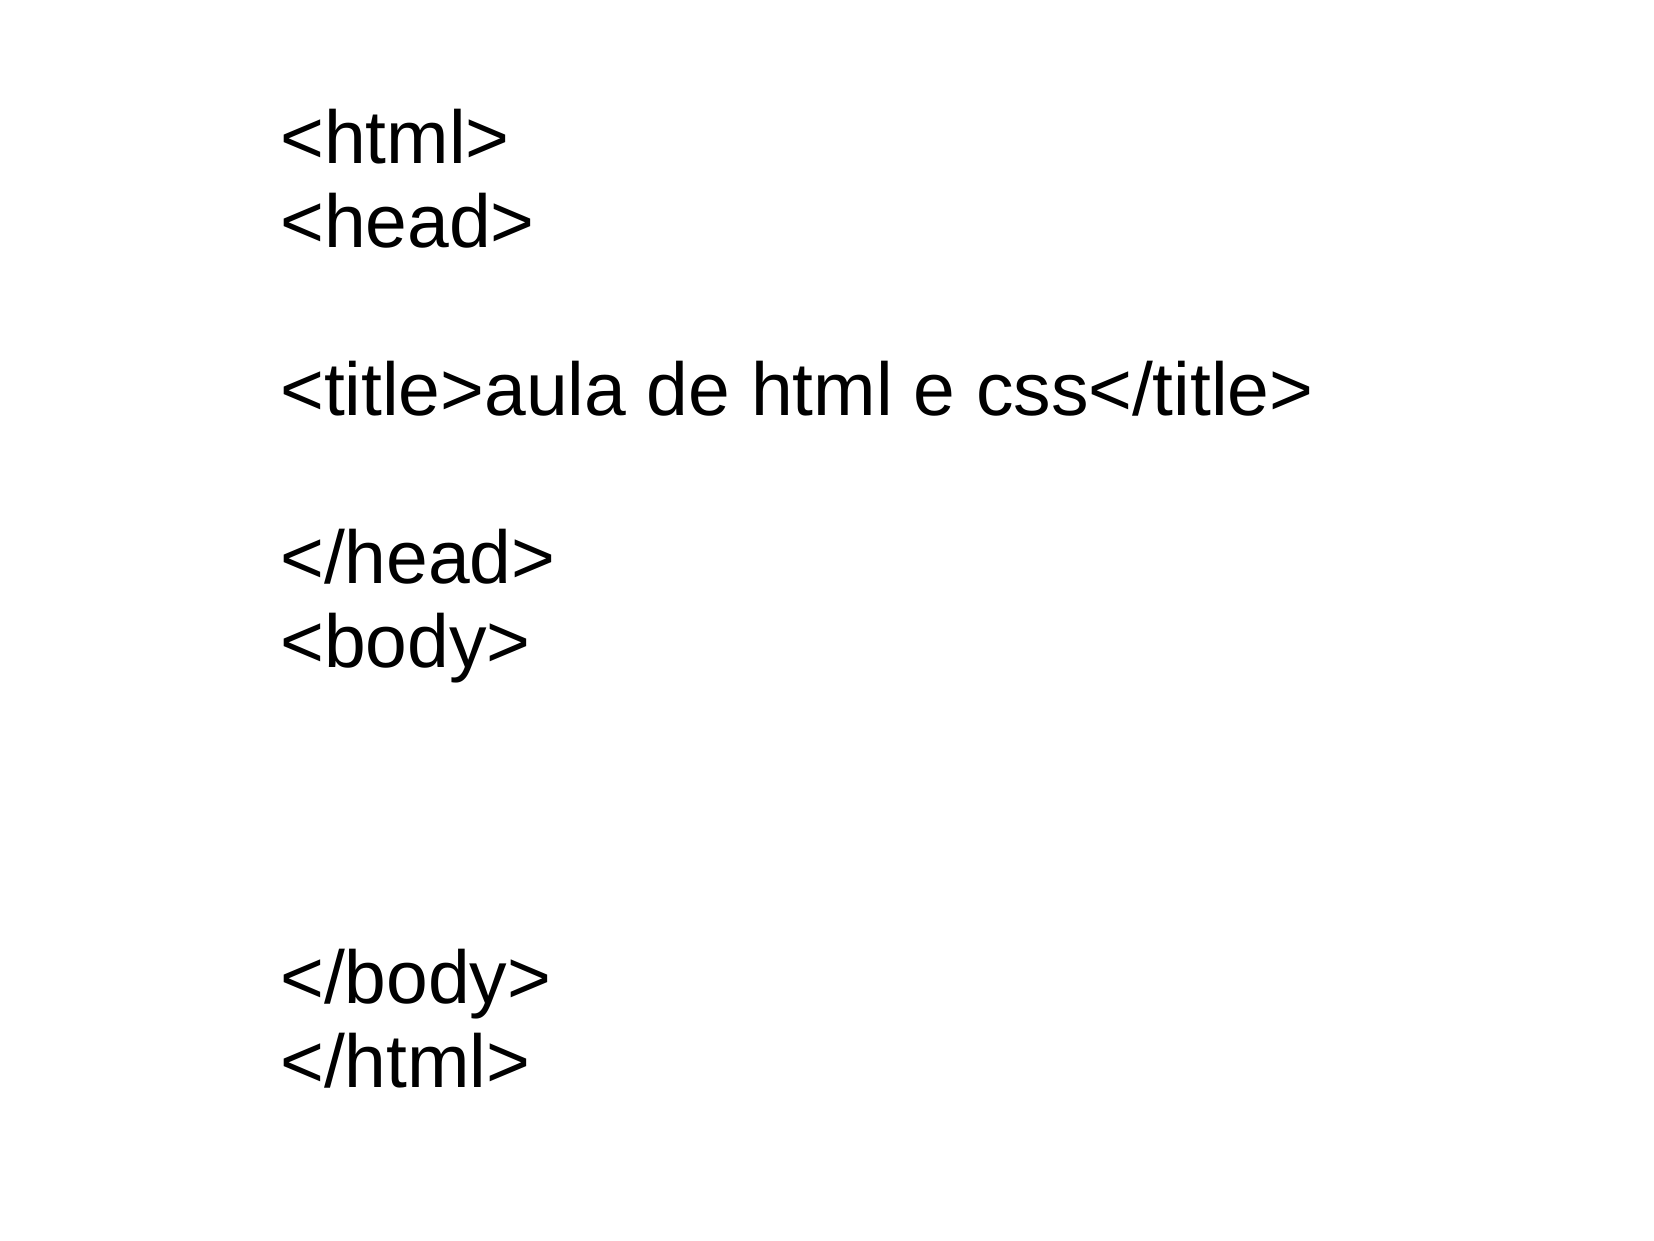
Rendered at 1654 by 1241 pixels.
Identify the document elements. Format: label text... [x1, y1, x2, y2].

text_box <html> <head> <title>aula de html e css</title> </head> <body> </body> </html> [265, 88, 1311, 1112]
